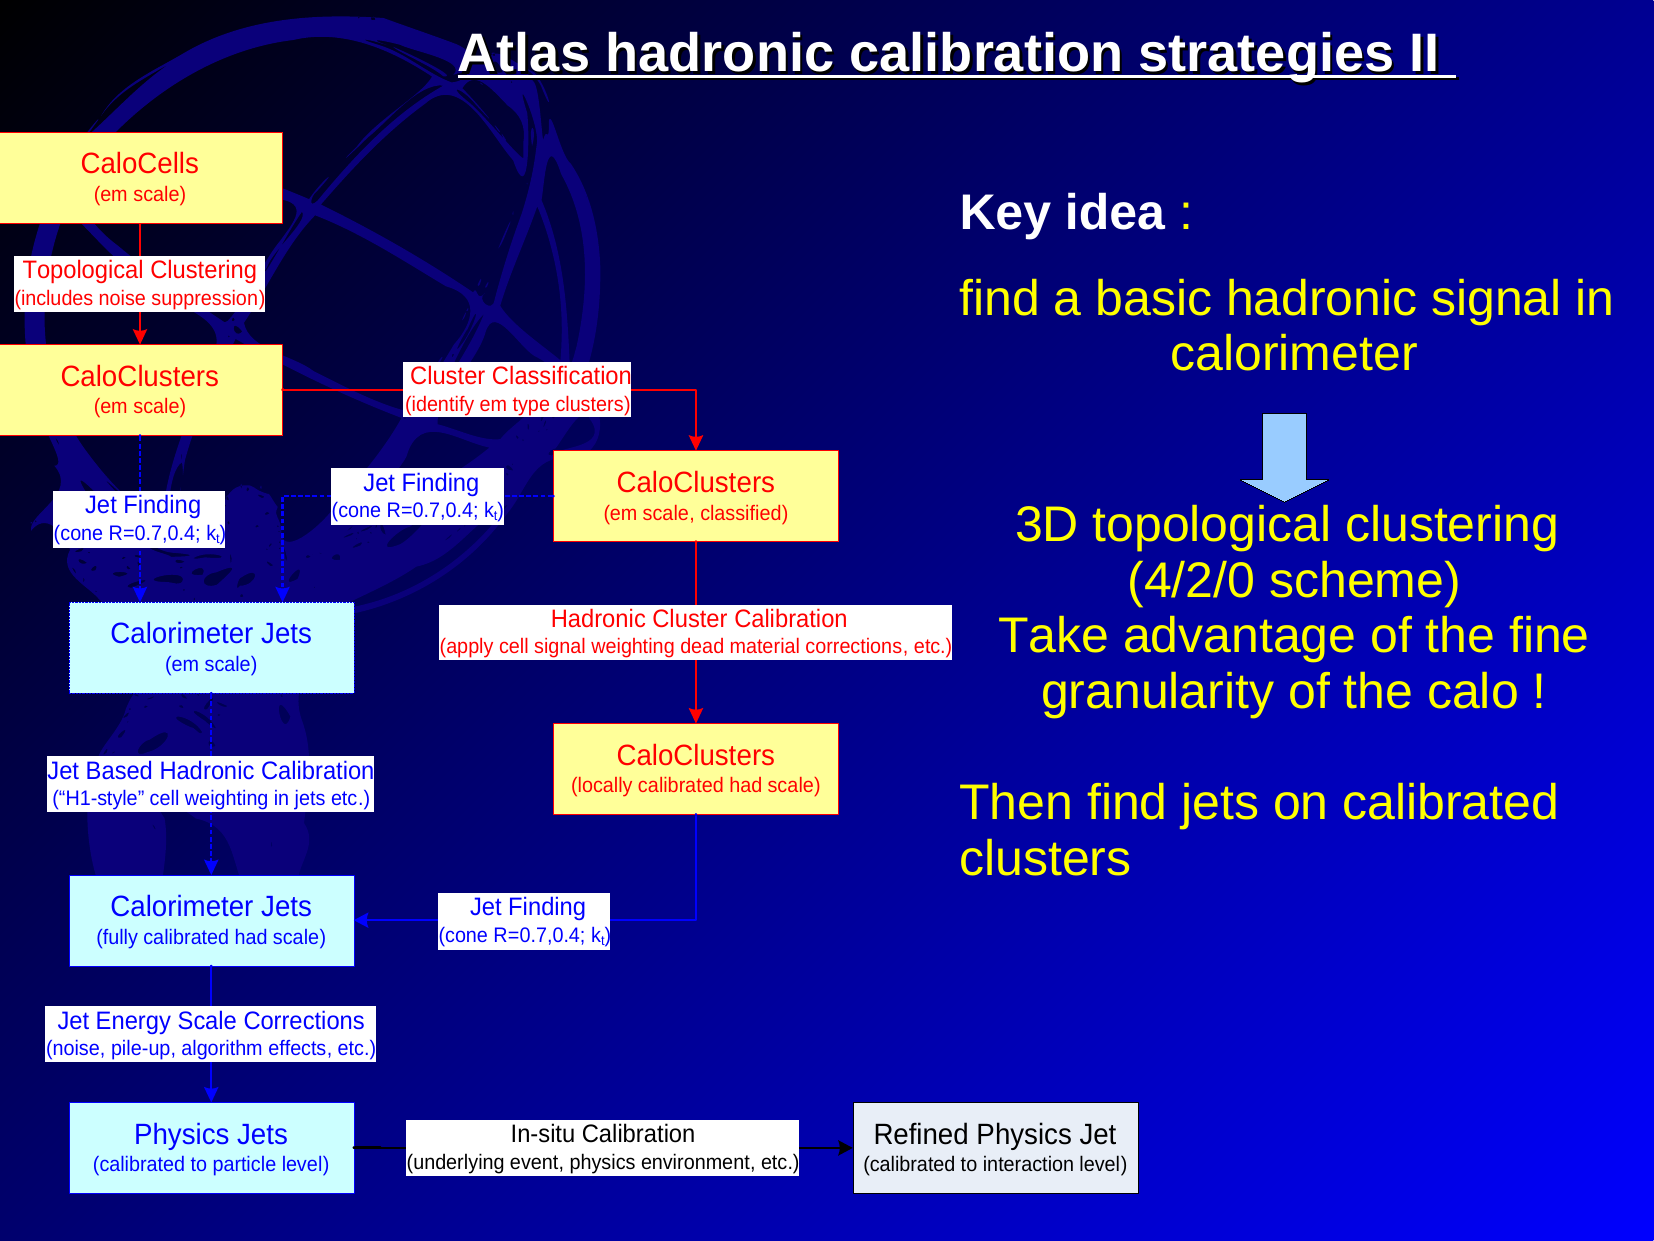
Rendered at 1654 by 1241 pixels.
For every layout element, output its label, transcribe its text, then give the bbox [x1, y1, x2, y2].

text_box [1240, 413, 1329, 503]
text_box Atlas hadronic calibration strategies II [442, 15, 1471, 101]
text_box Key idea : find a basic hadronic signal in calorimeter 3D topological clustering (4/2/0 scheme) Take advantage of the fine granularity of the calo ! Then find jets on calibrated clusters [944, 177, 1654, 1090]
chart [0, 129, 1211, 1241]
